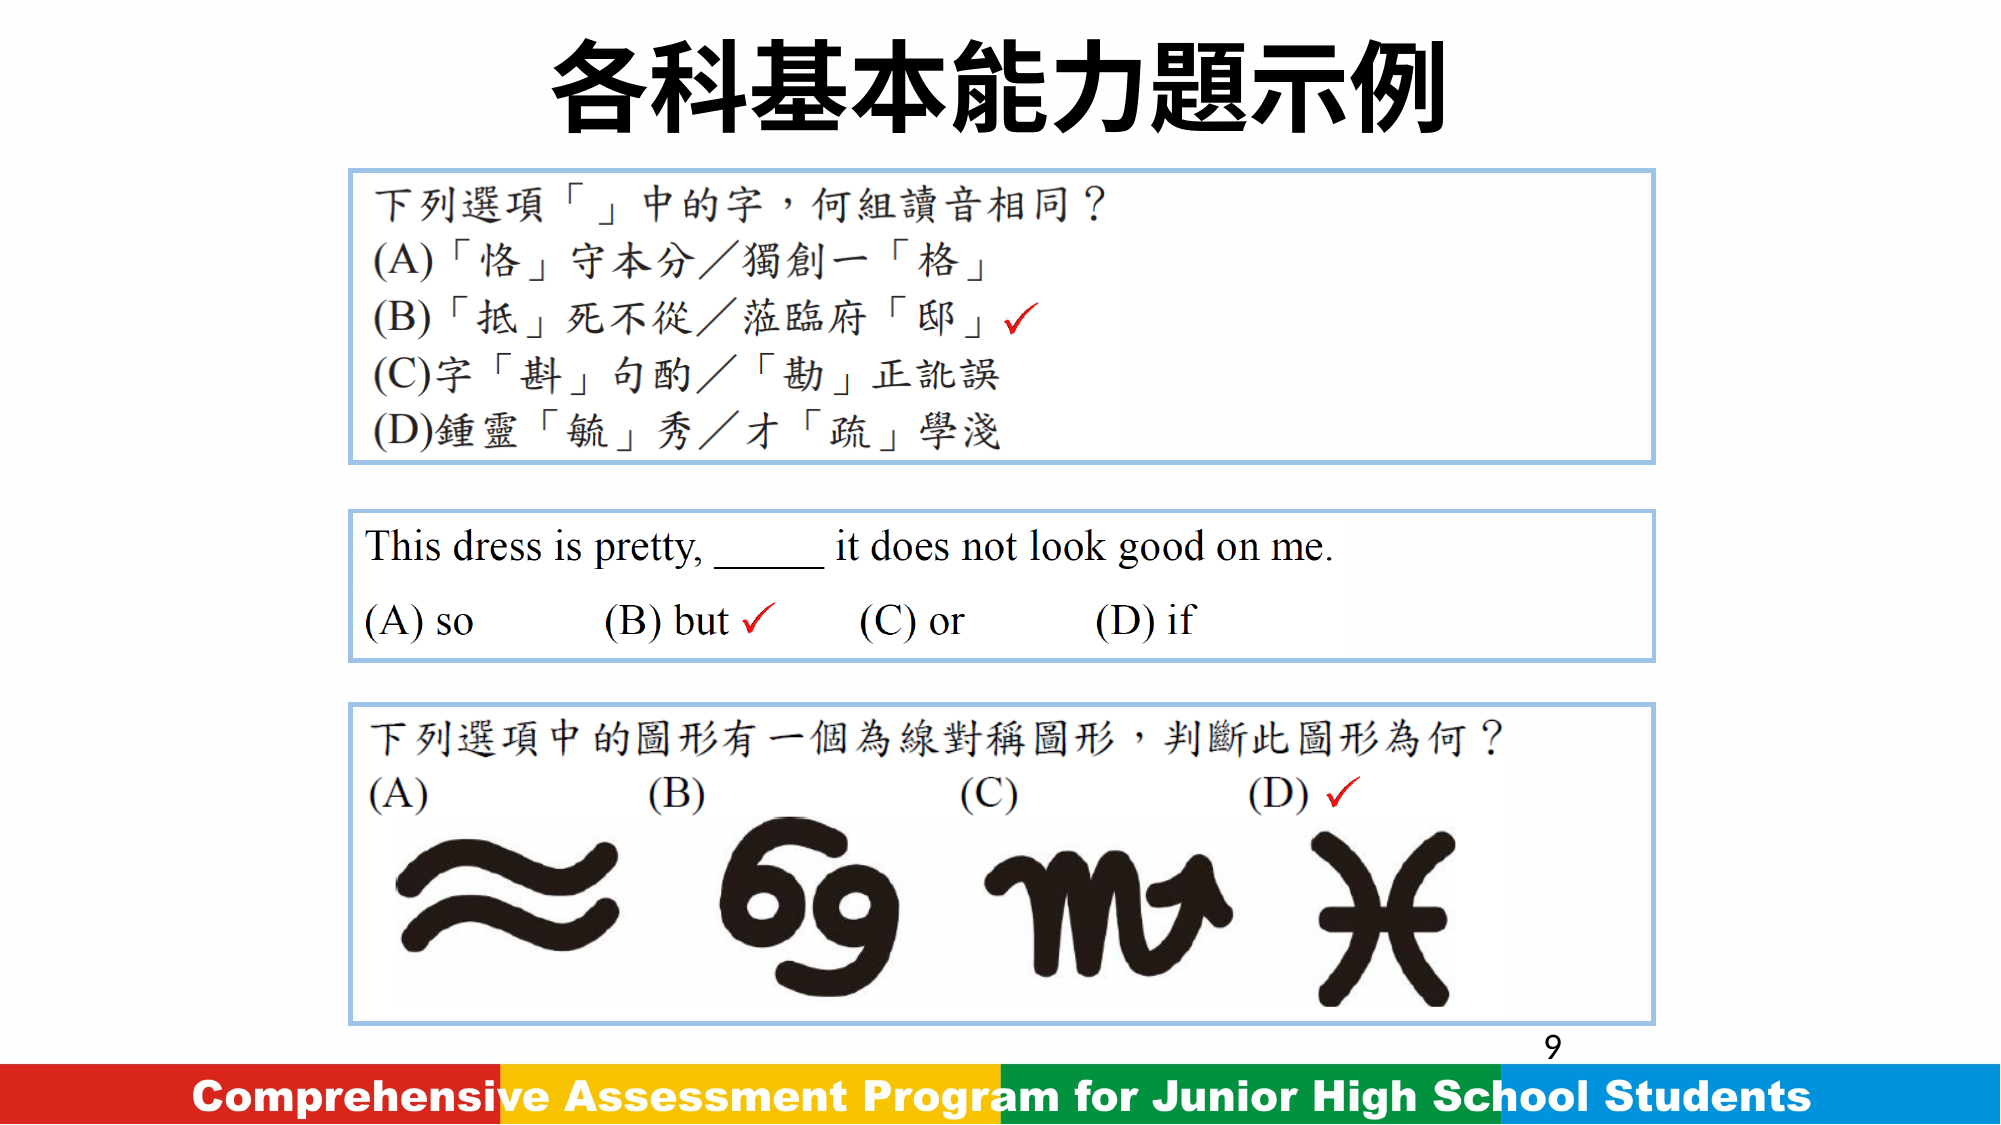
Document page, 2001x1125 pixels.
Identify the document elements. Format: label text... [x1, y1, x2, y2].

title 各科基本能力題示例 [324, 15, 1675, 153]
list [350, 170, 1654, 463]
picture [353, 713, 1508, 1014]
picture [358, 520, 1343, 654]
picture [1002, 301, 1039, 336]
text_box [350, 704, 1995, 1075]
text_box [350, 511, 1655, 661]
